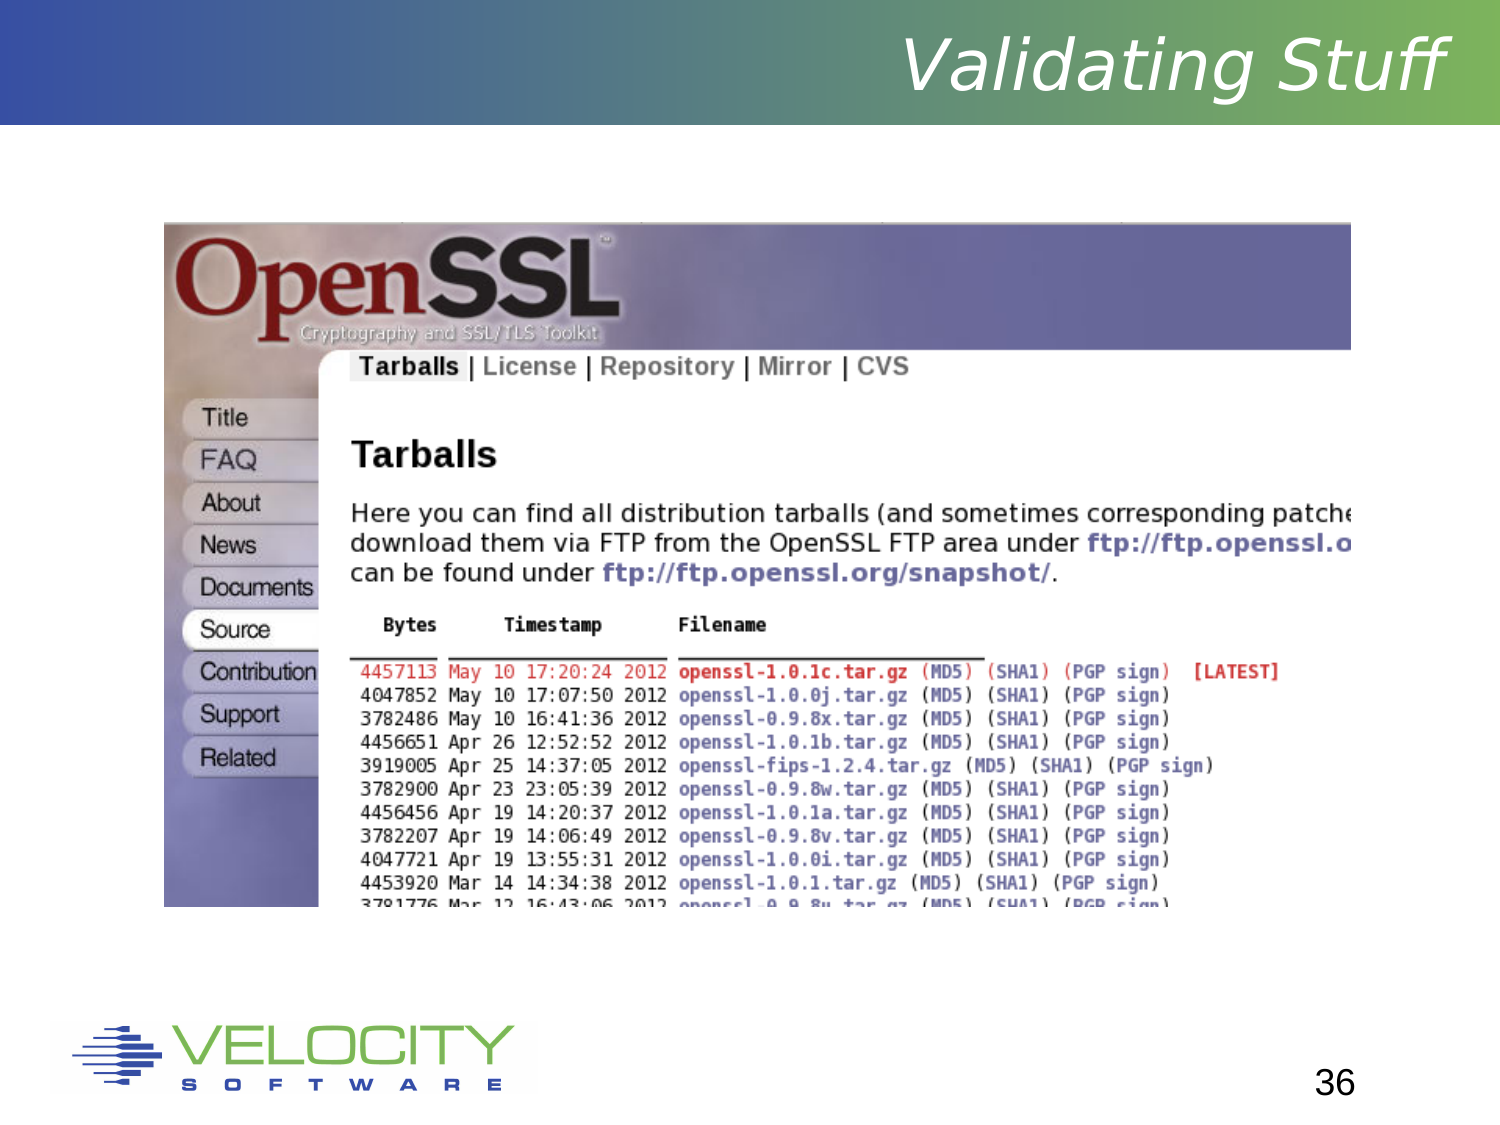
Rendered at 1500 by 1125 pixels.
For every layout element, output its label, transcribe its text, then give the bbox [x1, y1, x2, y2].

picture [50, 1021, 538, 1094]
title Validating Stuff [62, 12, 1463, 113]
picture [164, 222, 1351, 907]
